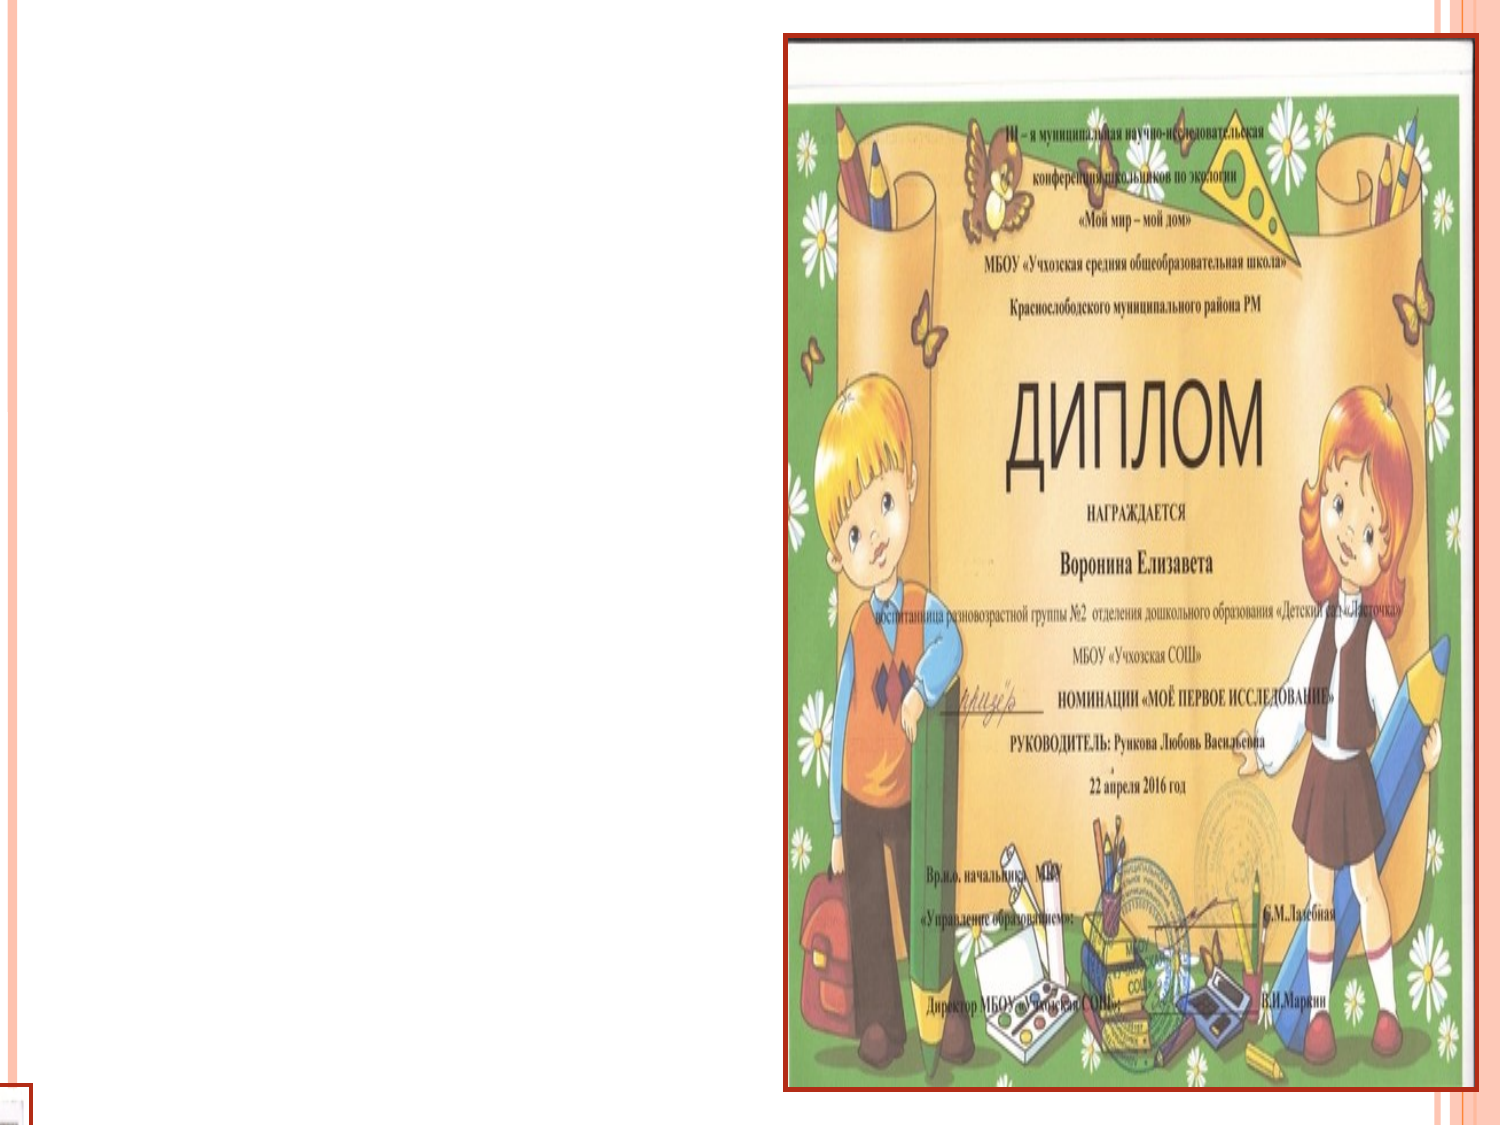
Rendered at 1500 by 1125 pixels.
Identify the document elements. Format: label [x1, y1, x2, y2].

picture [0, 1087, 29, 1125]
picture [787, 37, 1475, 1088]
